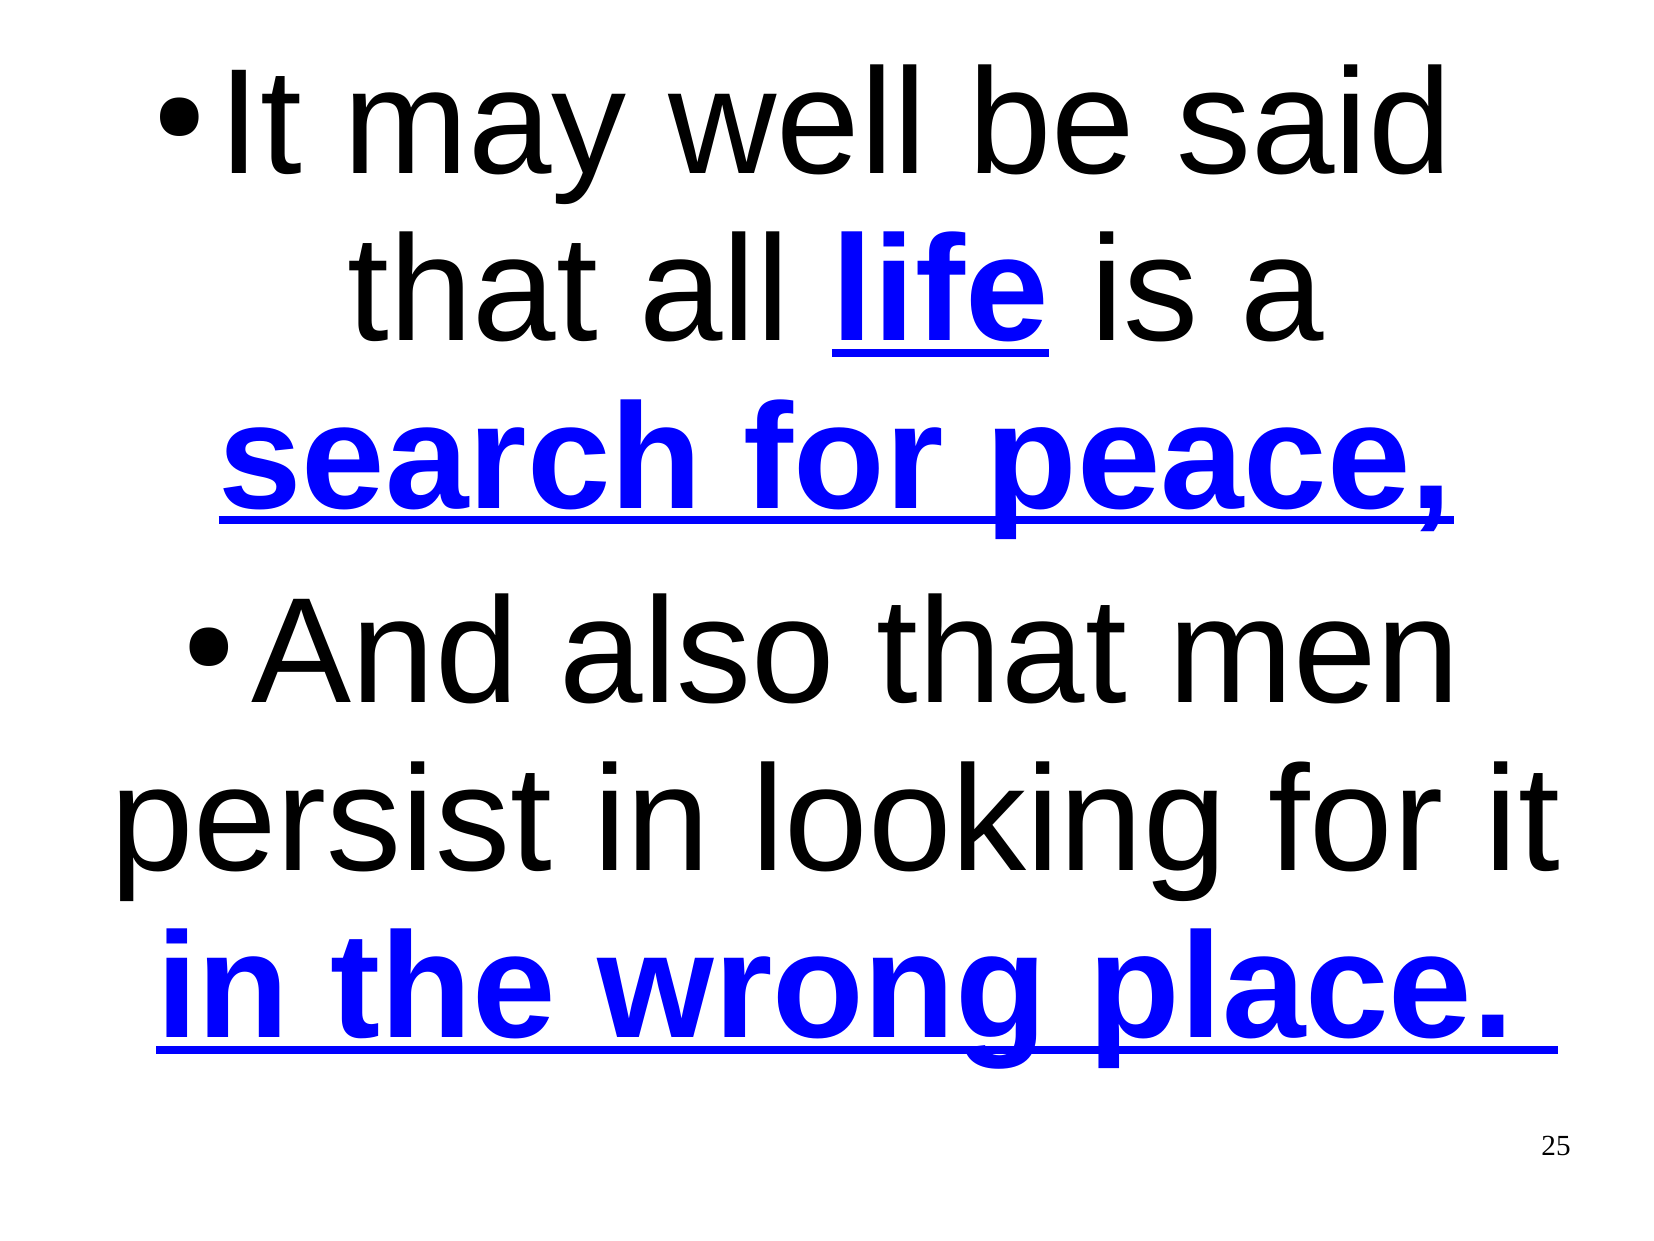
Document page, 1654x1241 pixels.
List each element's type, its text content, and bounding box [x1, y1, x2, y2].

list It may well be said that all life is a search for peace, And also that men persist in looking for it in the wrong place. [37, 37, 1613, 1238]
